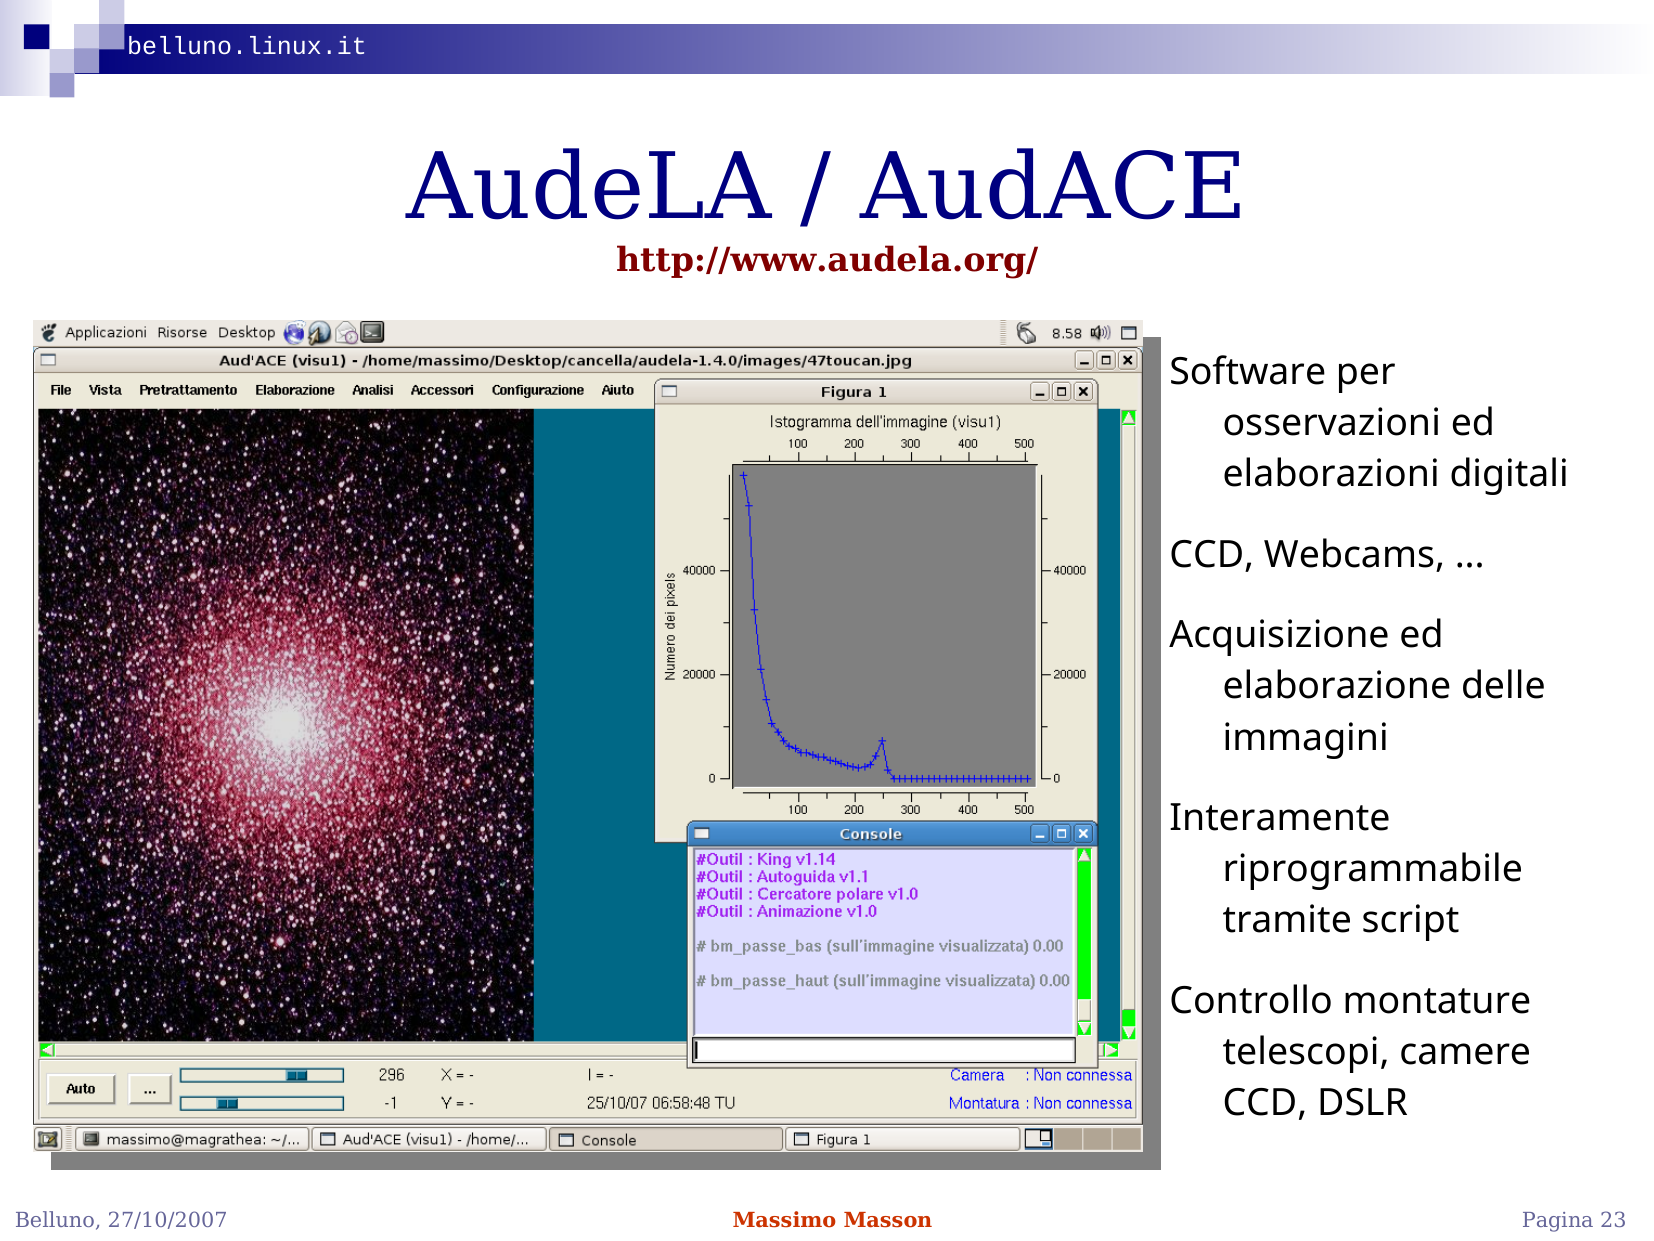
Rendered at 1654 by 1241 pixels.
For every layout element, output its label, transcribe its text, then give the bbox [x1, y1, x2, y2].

picture [33, 320, 1143, 1152]
list Software per osservazioni ed elaborazioni digitali CCD, Webcams, ... Acquisizione ed elaborazione delle immagini Interamente riprogrammabile tramite script Controllo montature telescopi, camere CCD, DSLR [1161, 344, 1595, 1127]
title AudeLA / AudACE http://www.audela.org/ [121, 102, 1534, 311]
